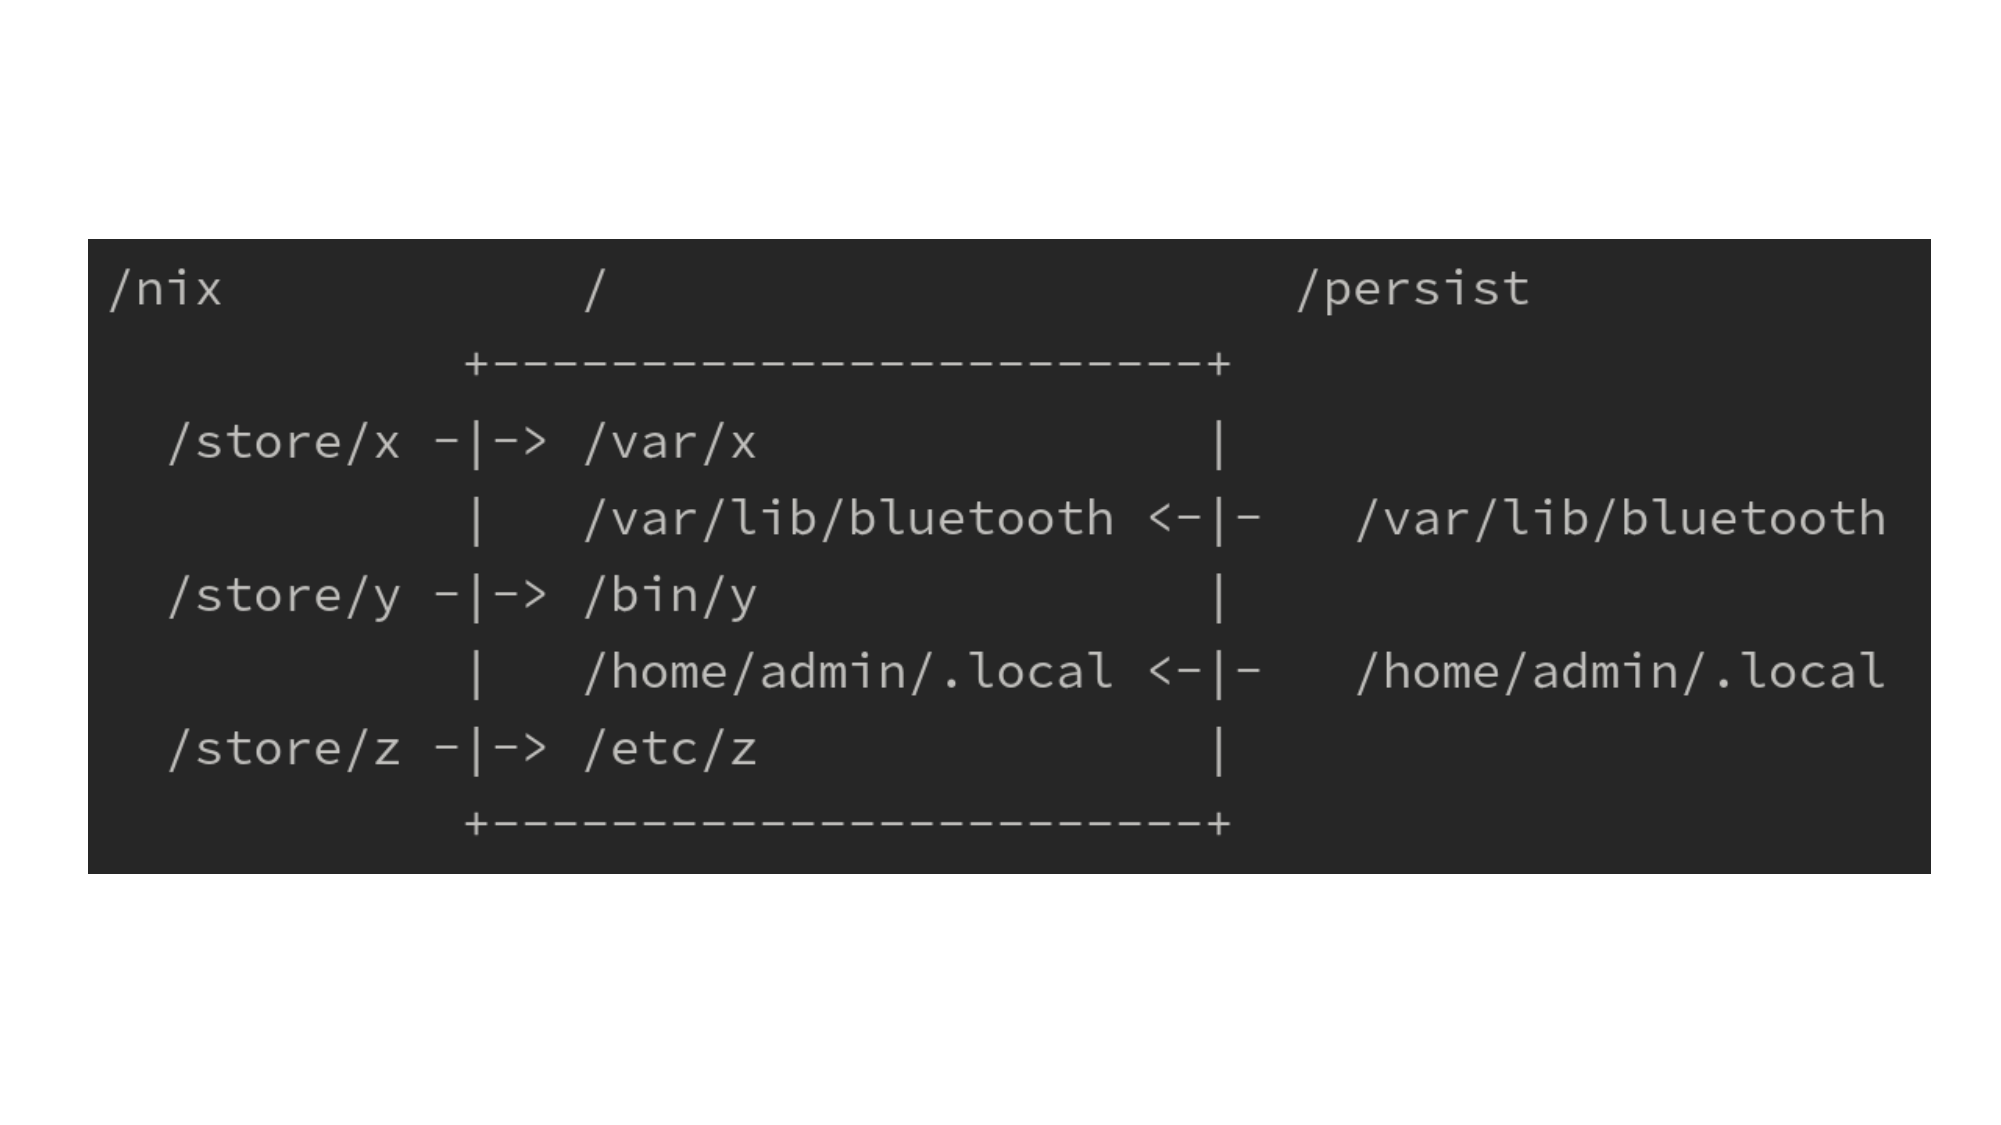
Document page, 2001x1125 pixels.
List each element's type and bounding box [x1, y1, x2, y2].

picture [88, 239, 1931, 874]
